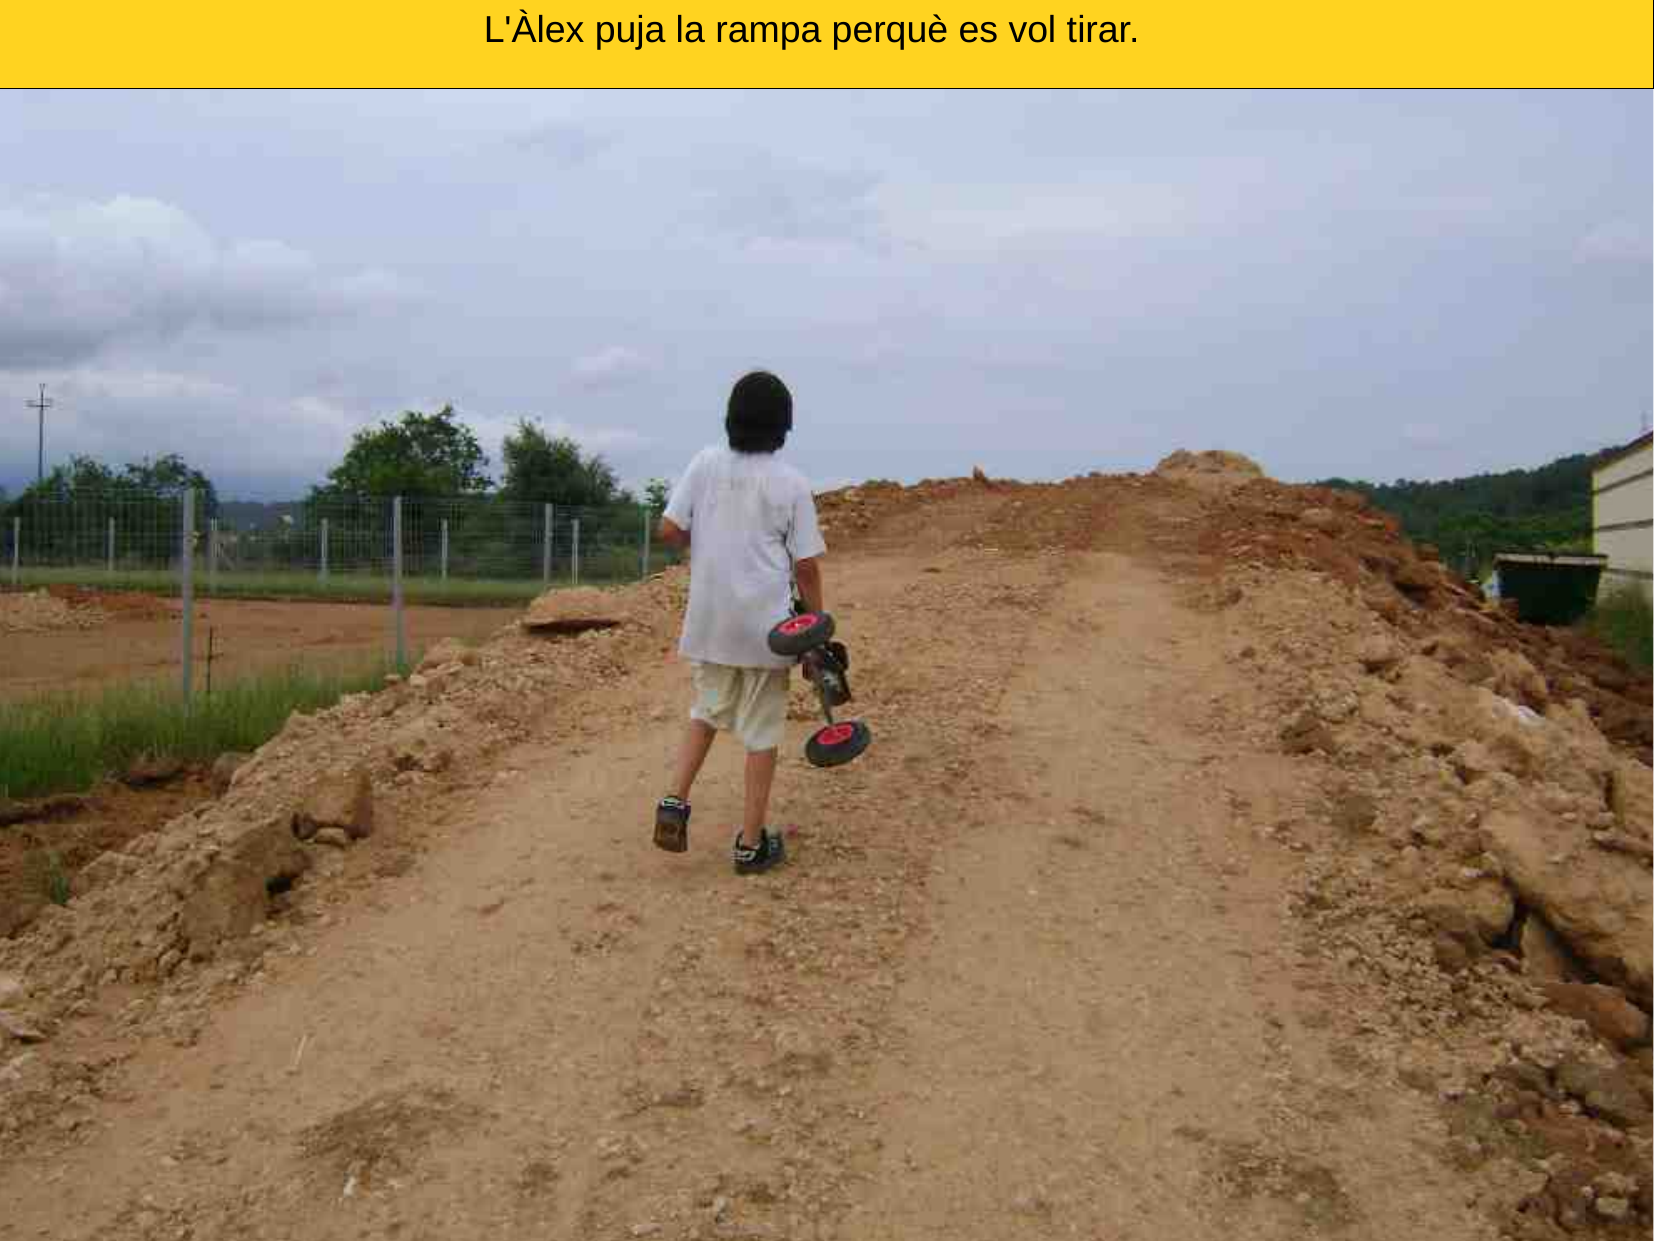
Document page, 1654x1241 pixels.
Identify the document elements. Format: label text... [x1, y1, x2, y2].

picture [0, 89, 1654, 1241]
text_box L'Àlex puja la rampa perquè es vol tirar. [0, 0, 1654, 89]
